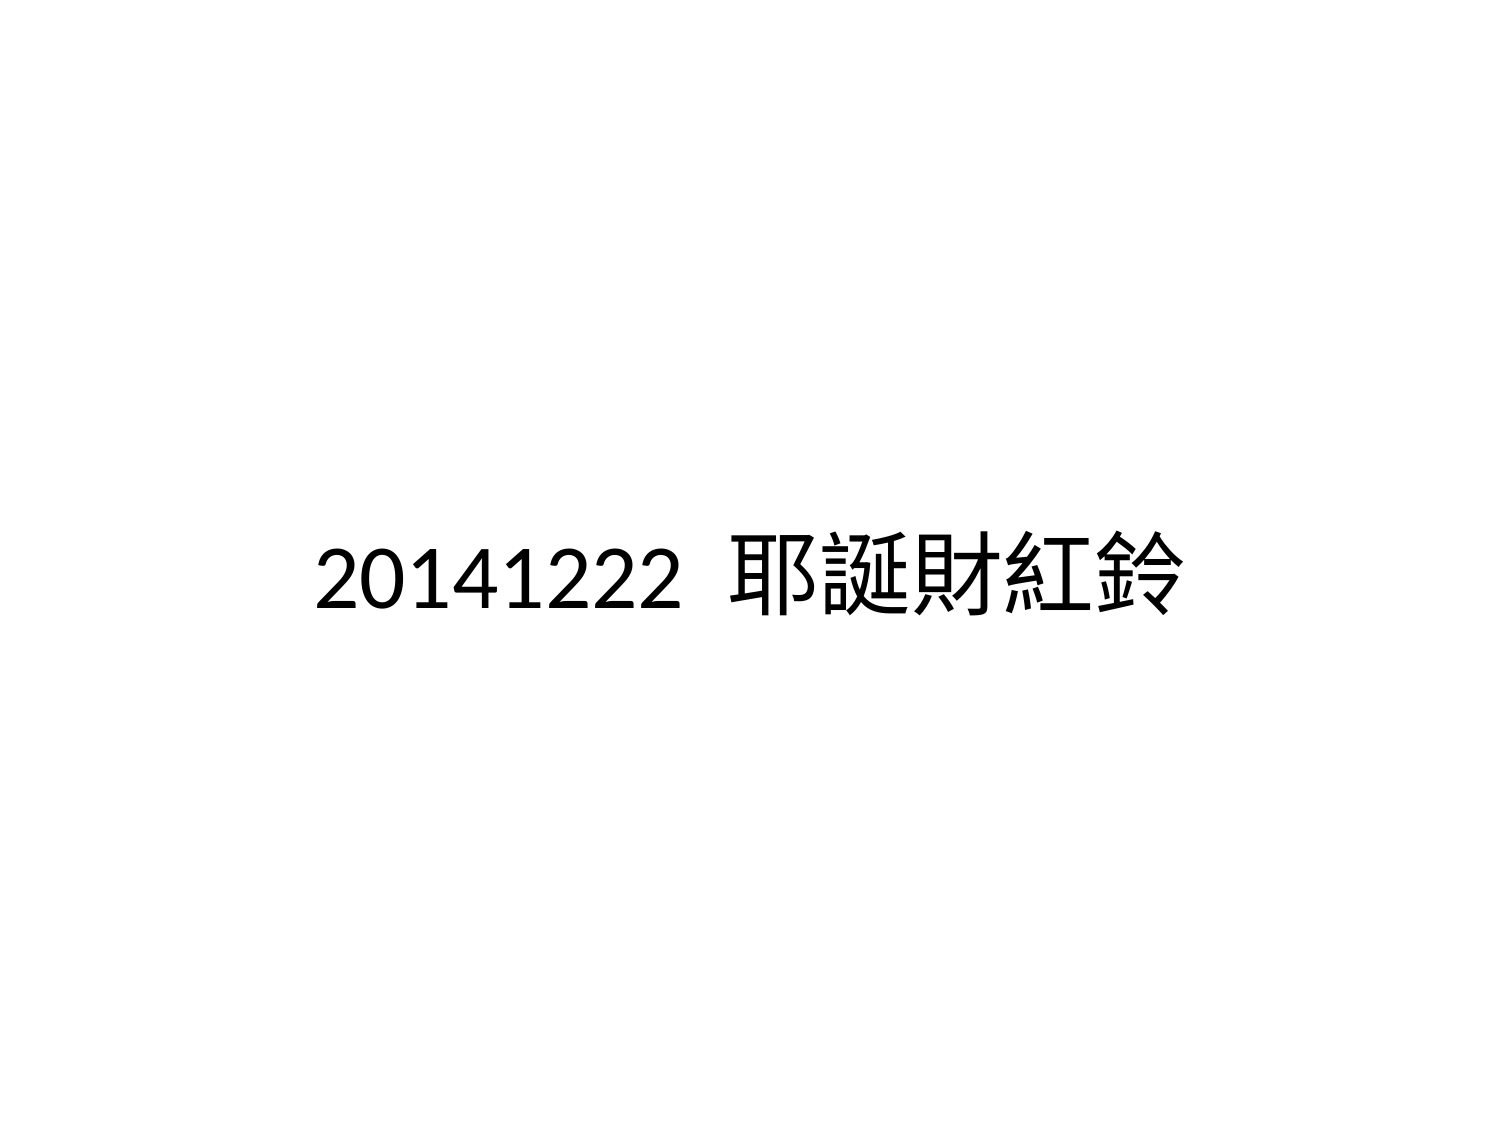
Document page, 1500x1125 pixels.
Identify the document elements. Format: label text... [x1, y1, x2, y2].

title 20141222 耶誕財紅鈴 [112, 451, 1388, 693]
